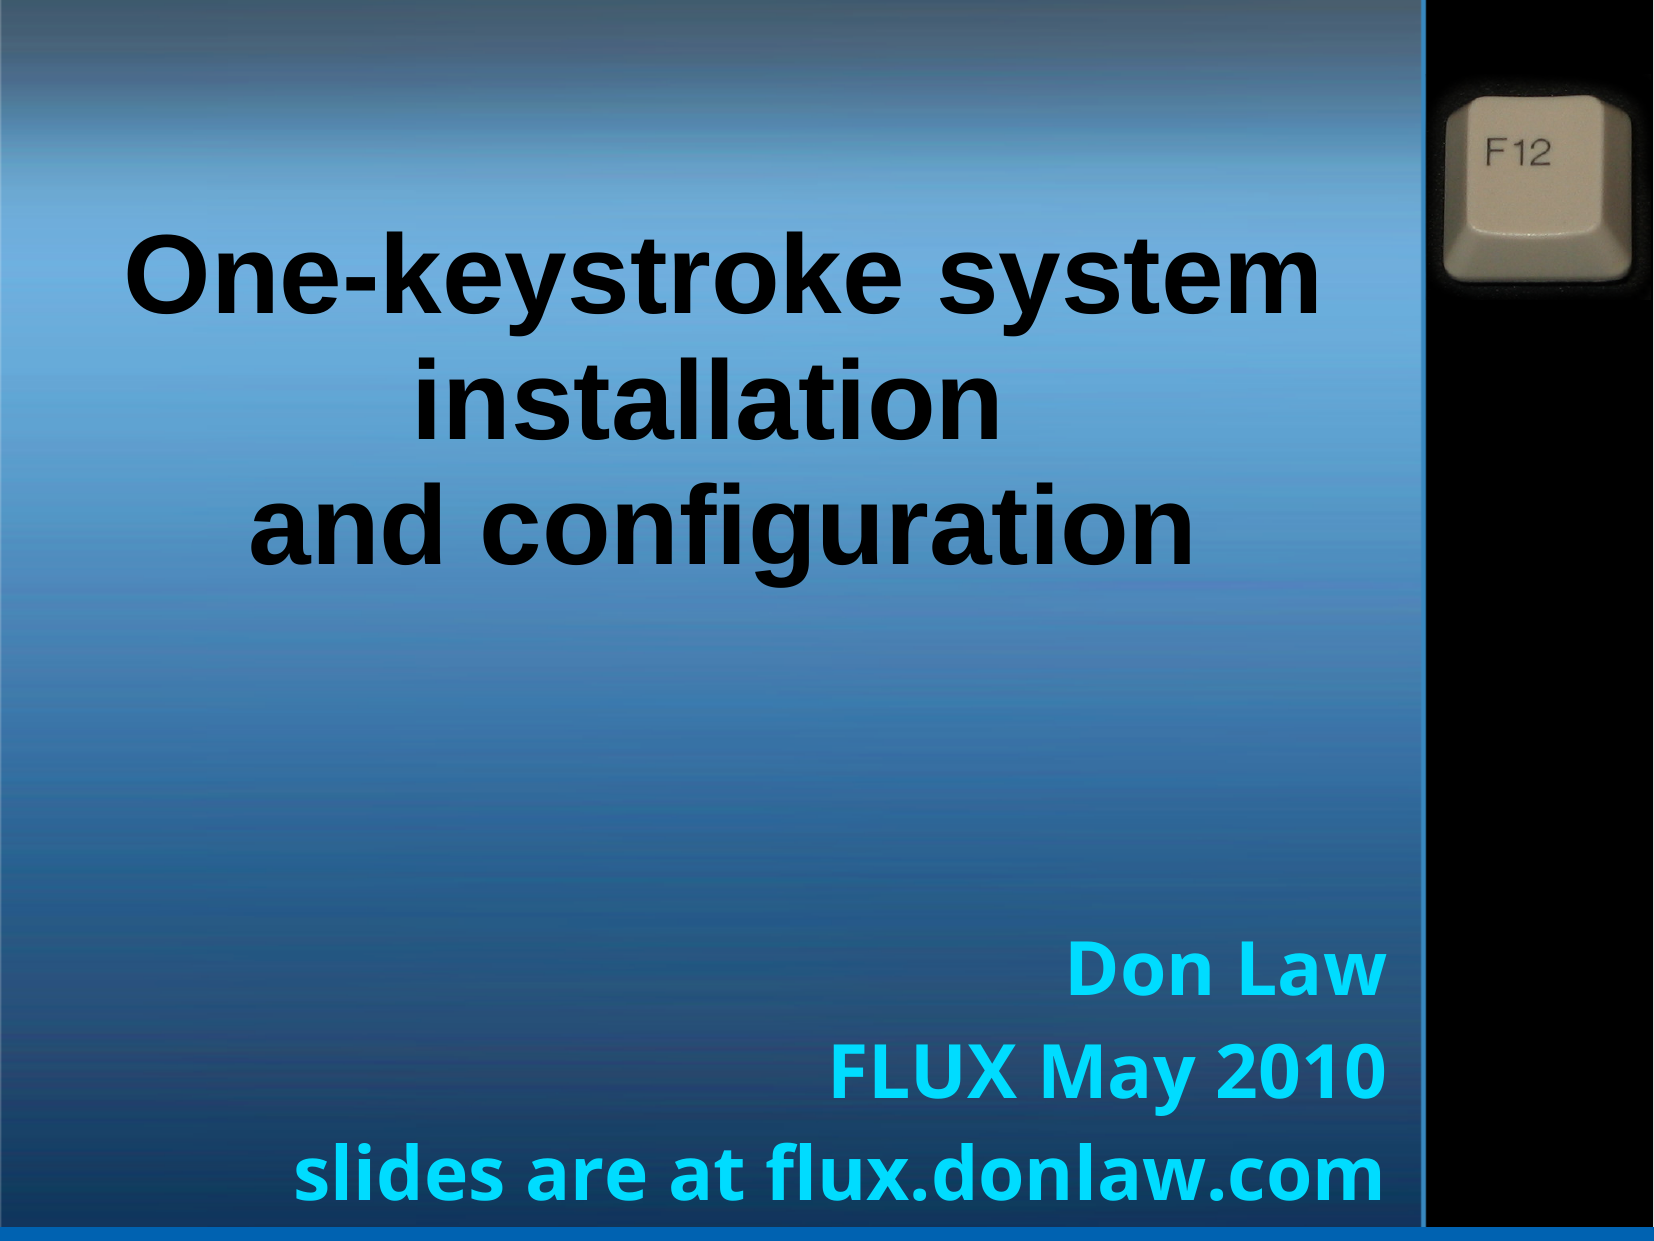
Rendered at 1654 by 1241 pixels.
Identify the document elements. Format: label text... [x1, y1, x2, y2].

title One-keystroke system installation and configuration [0, 145, 1448, 656]
picture [0, 0, 1654, 1227]
title Don Law FLUX May 2010 slides are at flux.donlaw.com [112, 938, 1388, 1201]
